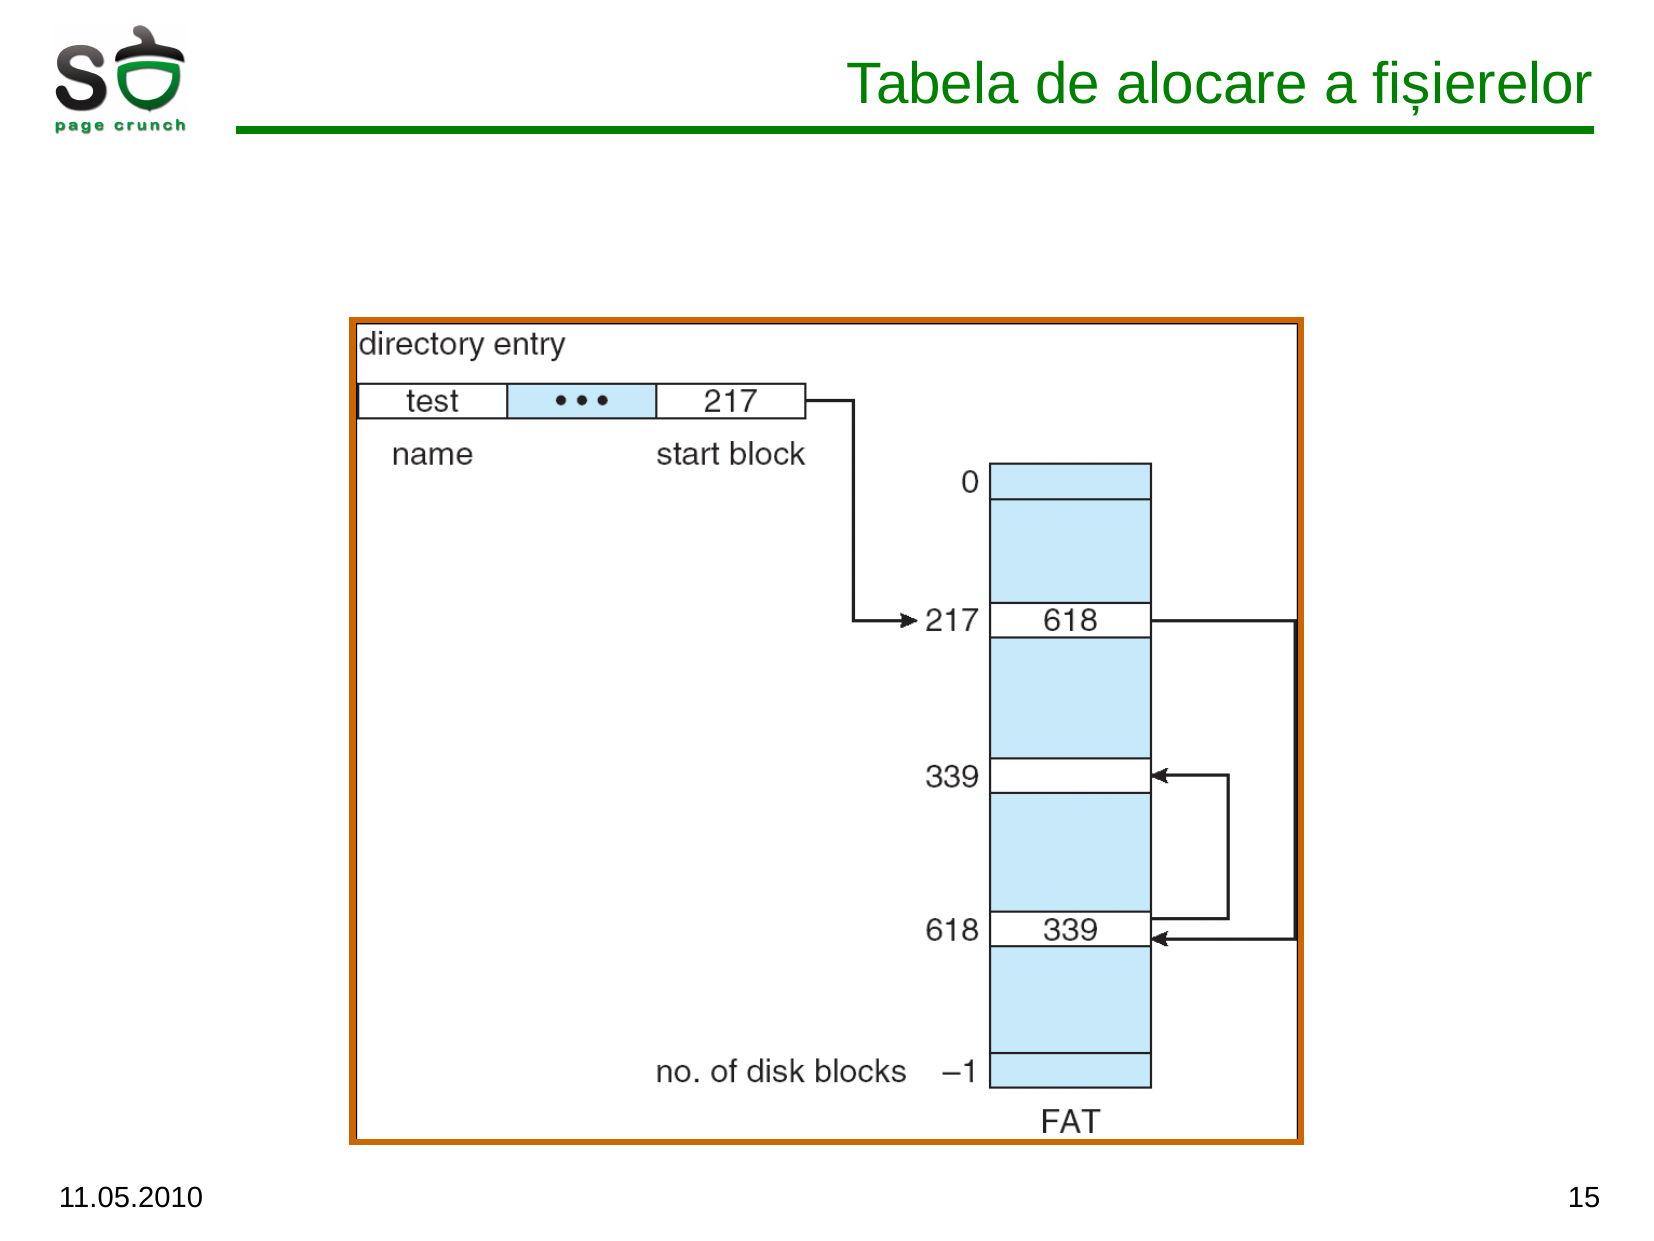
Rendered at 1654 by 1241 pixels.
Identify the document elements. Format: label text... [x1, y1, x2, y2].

picture [53, 23, 188, 136]
title Tabela de alocare a fișierelor [236, 49, 1595, 119]
picture [355, 322, 1299, 1140]
